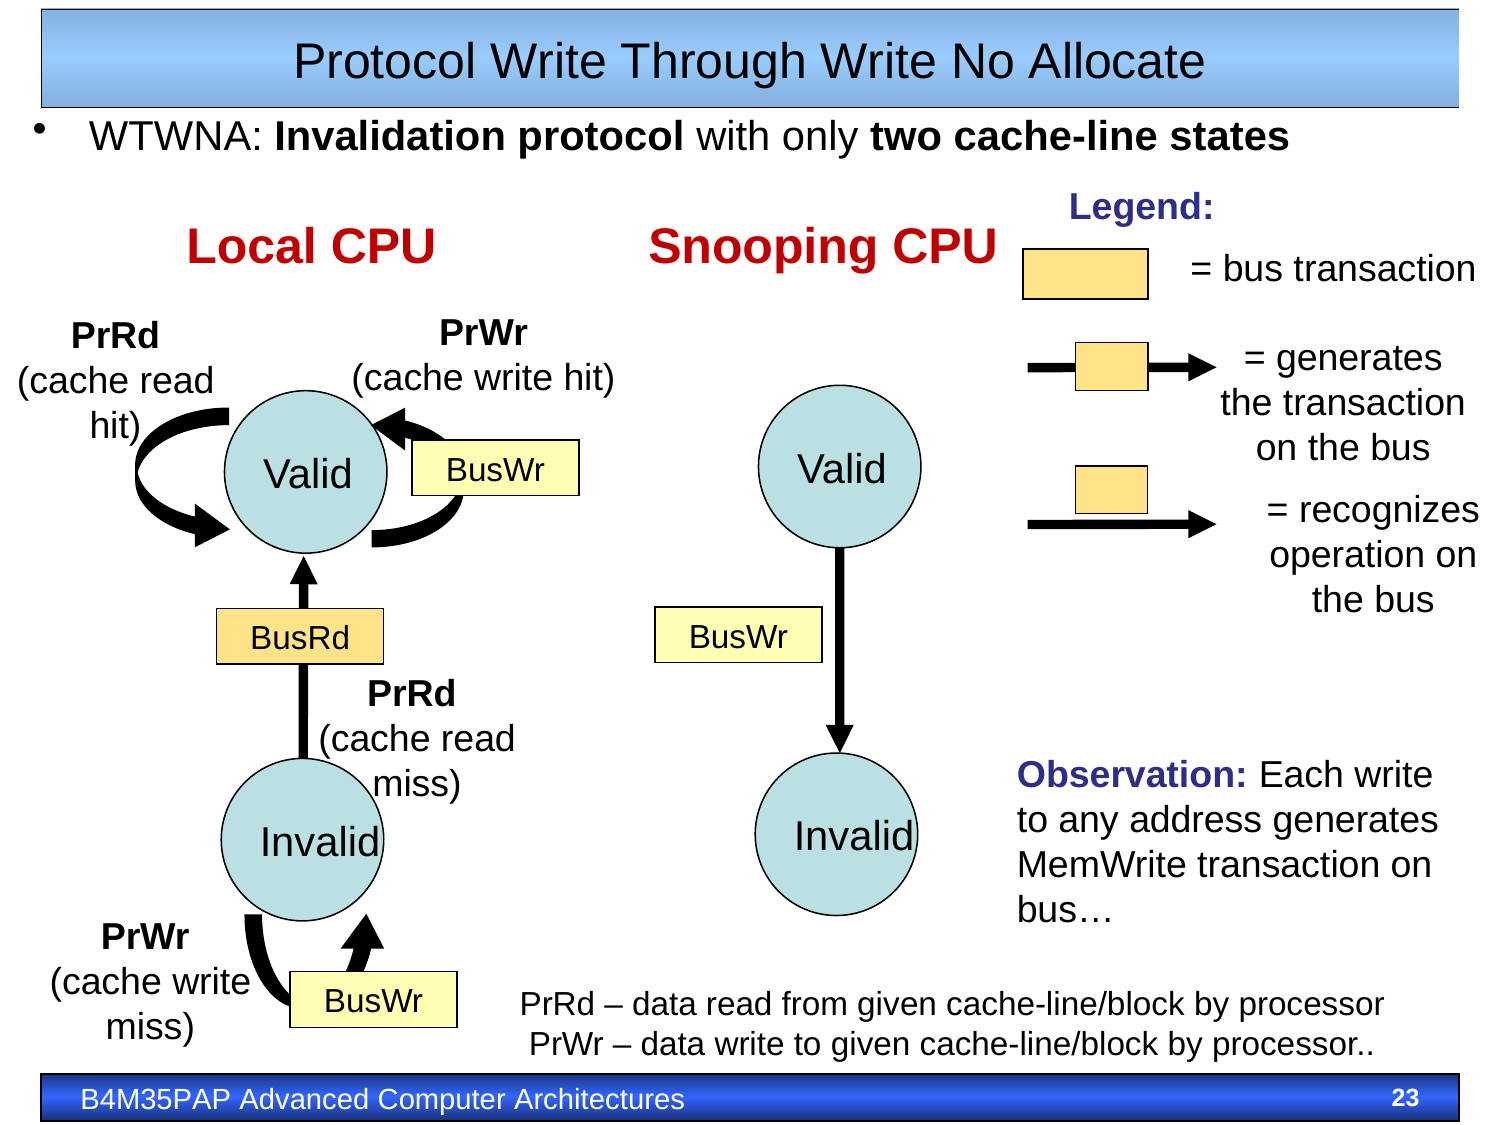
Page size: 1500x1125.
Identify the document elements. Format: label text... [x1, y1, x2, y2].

text_box Valid [758, 385, 921, 548]
text_box PrWr (cache write miss) [34, 904, 267, 1100]
title Protocol Write Through Write No Allocate [41, 8, 1459, 108]
text_box [267, 955, 289, 1006]
text_box [342, 915, 383, 971]
text_box PrWr (cache write hit) [336, 300, 631, 406]
text_box = recognizes operation on the bus [1246, 477, 1500, 628]
text_box [1075, 342, 1148, 391]
text_box [372, 496, 463, 547]
text_box [372, 408, 444, 450]
text_box BusWr [289, 971, 458, 1028]
text_box Invalid [755, 753, 918, 916]
text_box Observation: Each write to any address generates MemWrite transaction on bus… [1002, 743, 1477, 938]
text_box BusWr [654, 606, 822, 663]
text_box Valid [224, 390, 387, 554]
text_box PrRd (cache read hit) [1, 303, 231, 454]
text_box [1022, 249, 1148, 300]
text_box PrRd – data read from given cache-line/block by processor PrWr – data write to given cache-line/block by processor.. [504, 974, 1462, 1070]
text_box Legend: [1053, 175, 1230, 235]
text_box [135, 408, 229, 547]
text_box = generates the transaction on the bus [1203, 326, 1484, 476]
text_box Snooping CPU [633, 206, 1013, 281]
text_box BusRd [216, 608, 384, 665]
text_box [1075, 465, 1148, 514]
text_box = bus transaction [1175, 236, 1492, 297]
text_box Local CPU [171, 206, 451, 281]
text_box BusWr [411, 439, 579, 496]
text_box PrRd (cache read miss) [295, 661, 539, 857]
text_box Invalid [221, 758, 382, 921]
list WTWNA: Invalidation protocol with only two cache-line states [17, 101, 1436, 1000]
